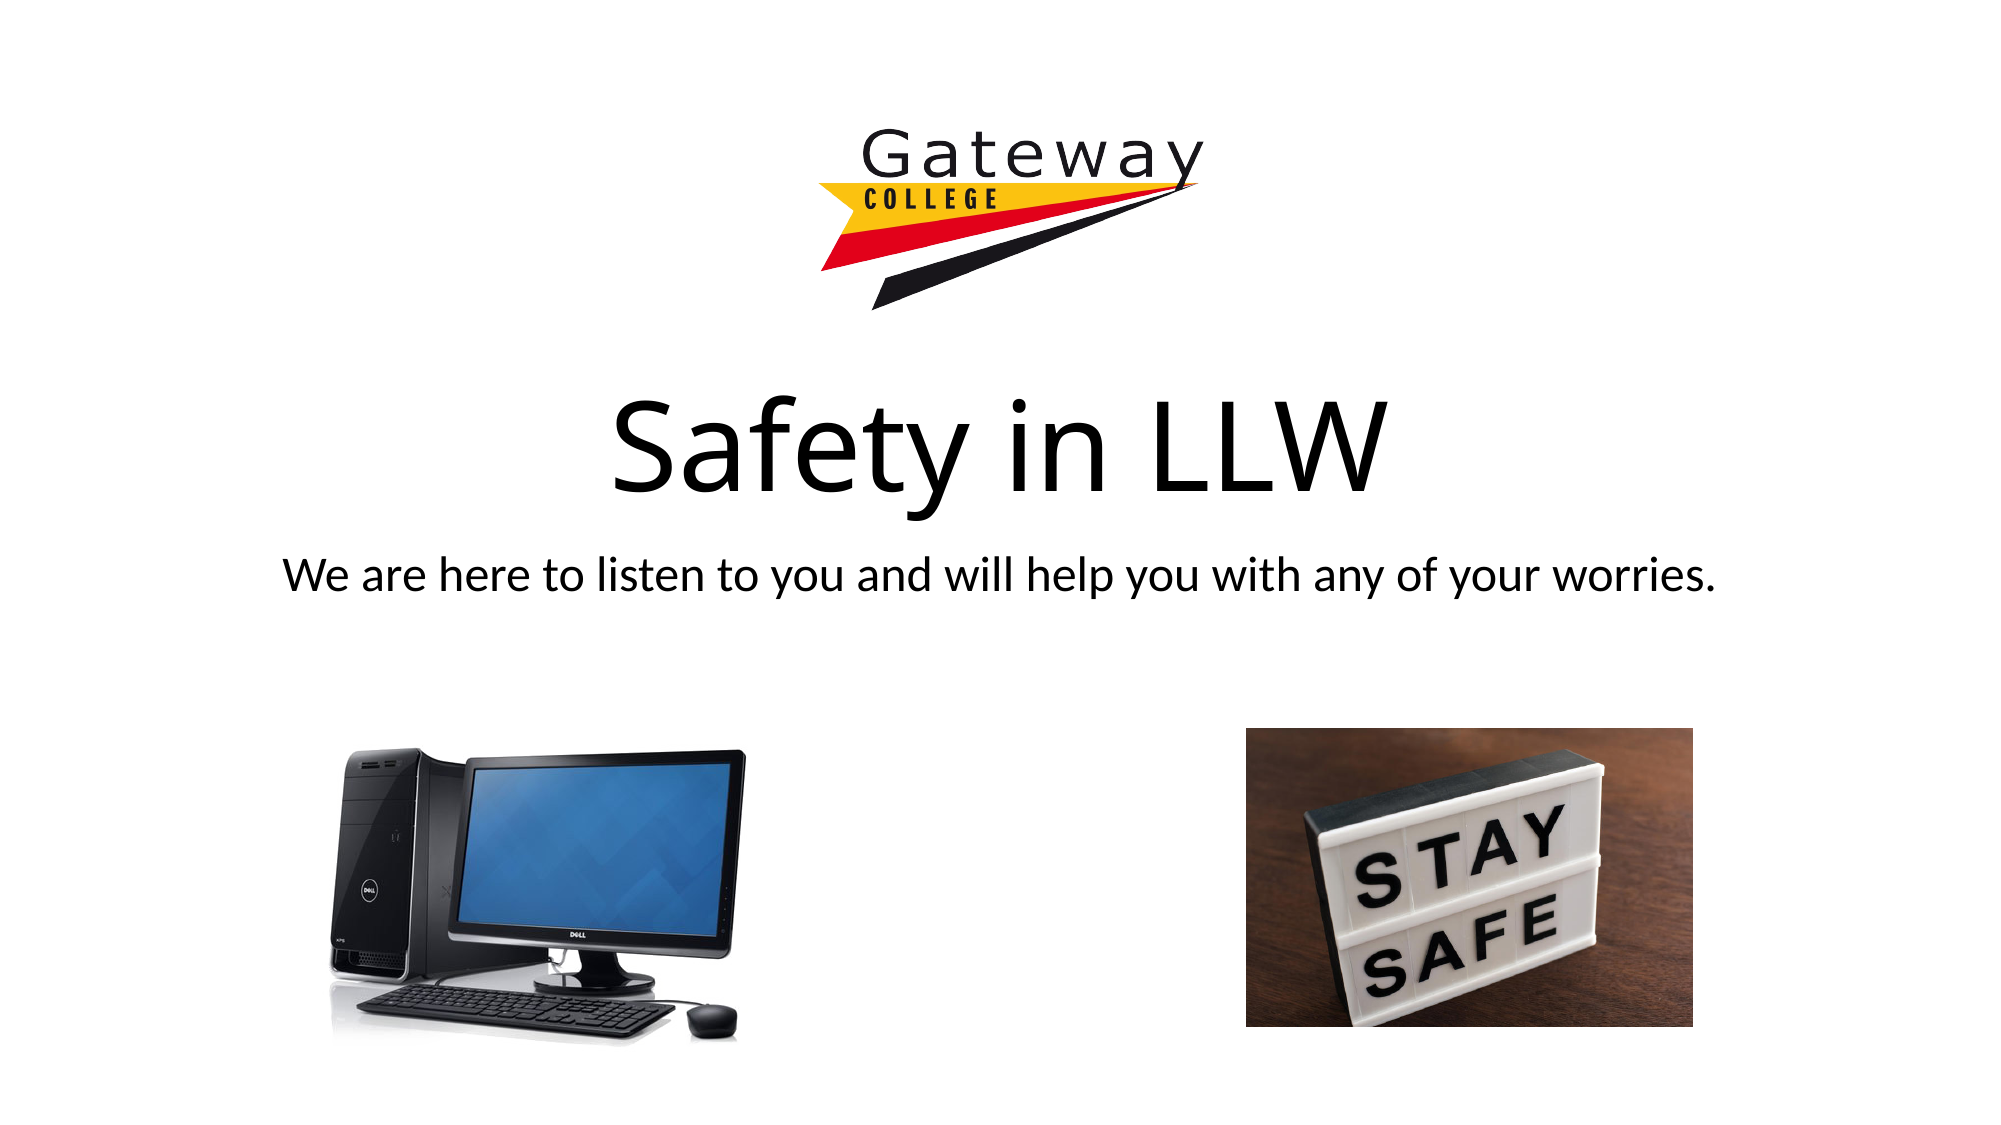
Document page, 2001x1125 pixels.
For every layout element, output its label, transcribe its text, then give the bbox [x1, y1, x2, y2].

picture [289, 633, 783, 1125]
title Safety in LLW [249, 134, 1750, 526]
subtitle We are here to listen to you and will help you with any of your worries. [249, 541, 1750, 813]
picture [815, 126, 1206, 313]
picture [1246, 728, 1693, 1027]
